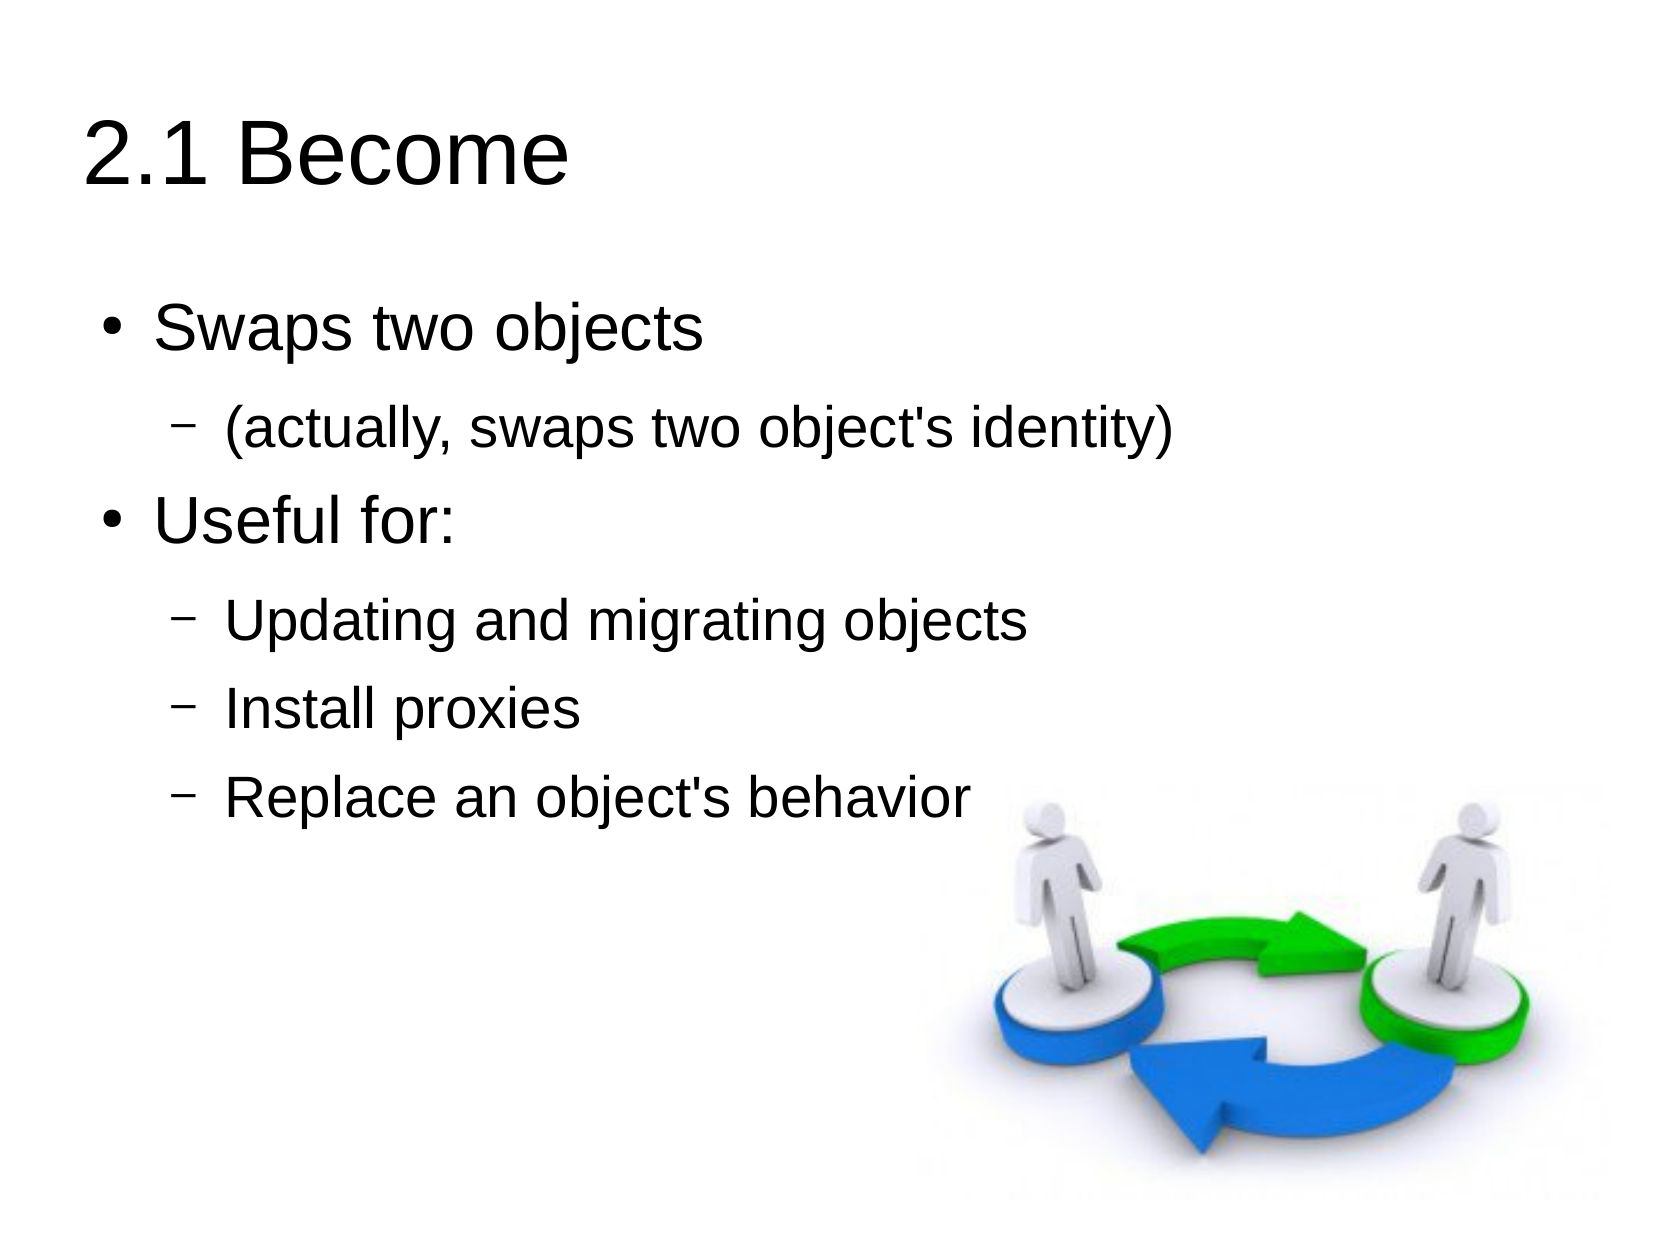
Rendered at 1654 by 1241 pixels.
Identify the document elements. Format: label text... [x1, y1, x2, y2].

title 2.1 Become [82, 49, 1571, 257]
list Swaps two objects (actually, swaps two object's identity) Useful for: Updating and migrating objects Install proxies Replace an object's behavior [82, 290, 1571, 1010]
picture [915, 785, 1611, 1201]
